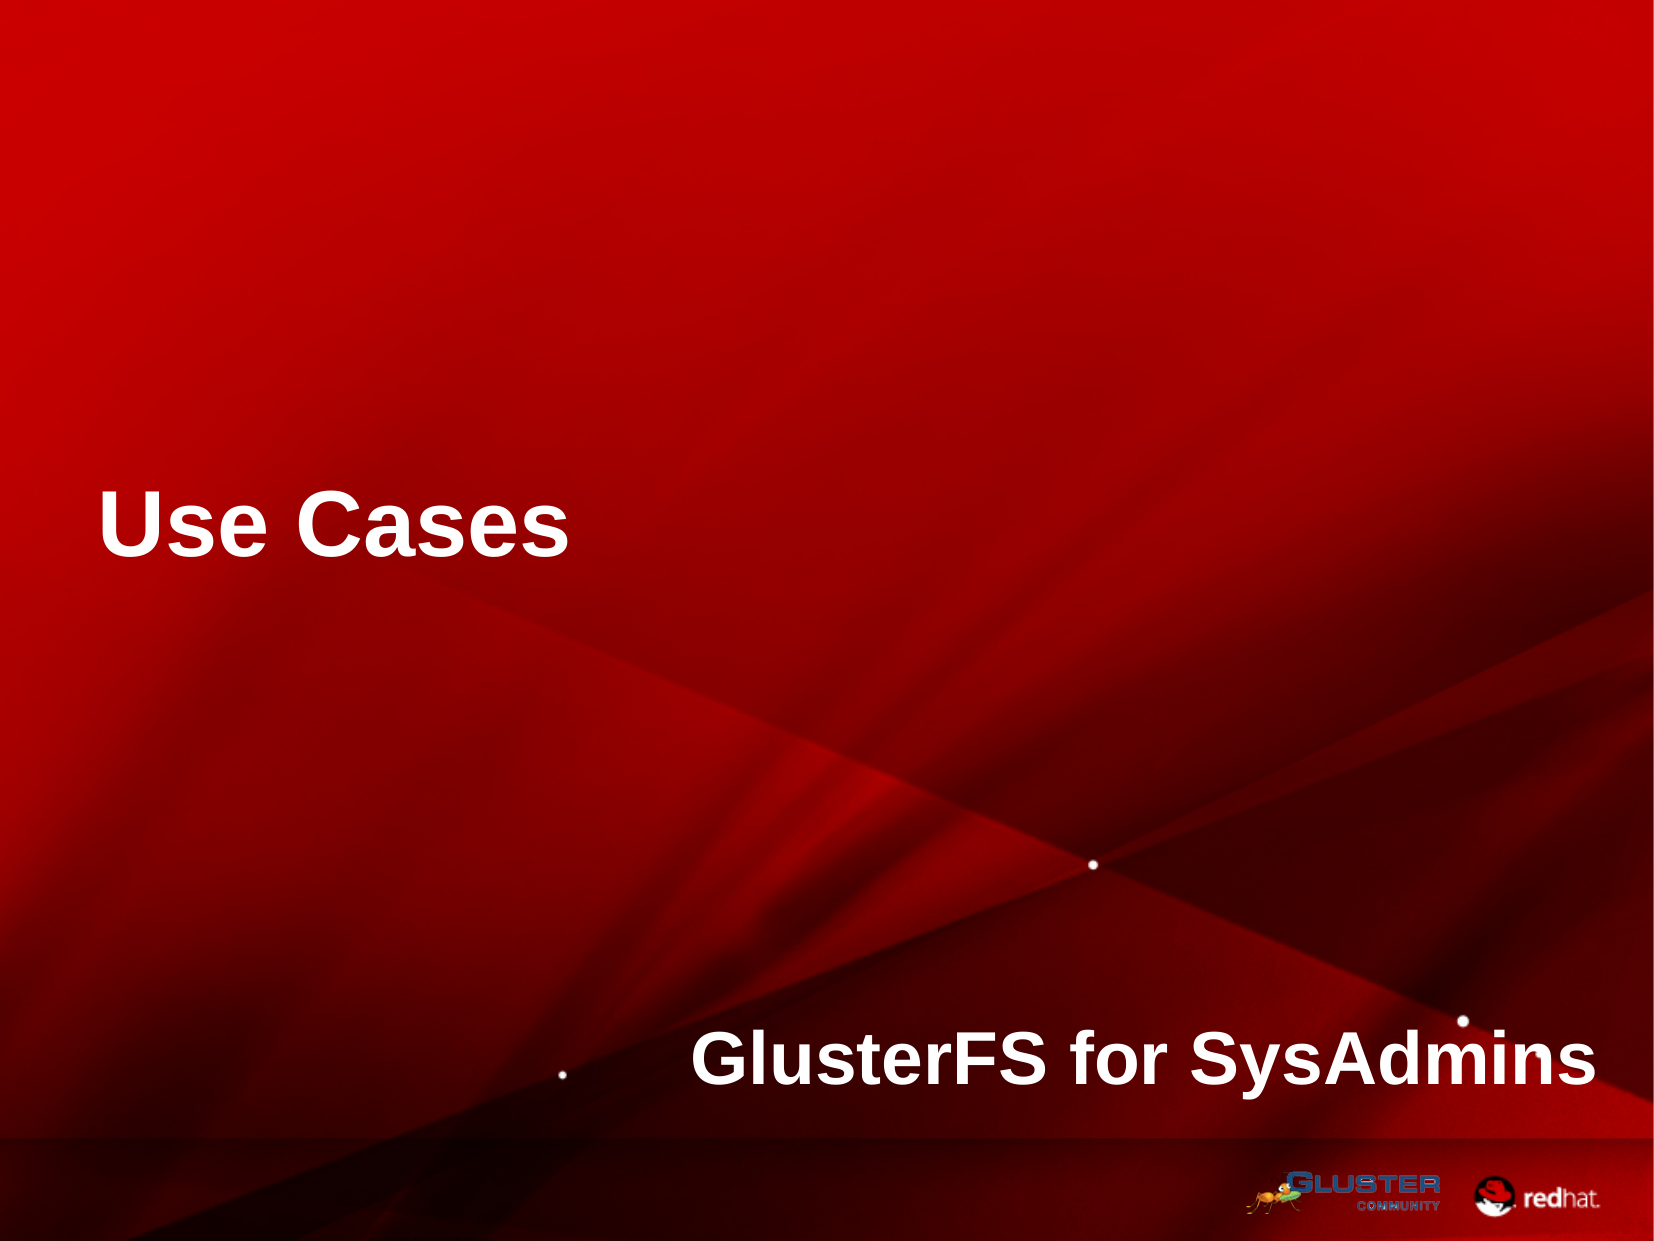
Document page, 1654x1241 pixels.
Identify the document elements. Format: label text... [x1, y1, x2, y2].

picture [0, 0, 1654, 1241]
title Use Cases [97, 430, 1586, 618]
text_box GlusterFS for SysAdmins [675, 963, 1614, 1111]
